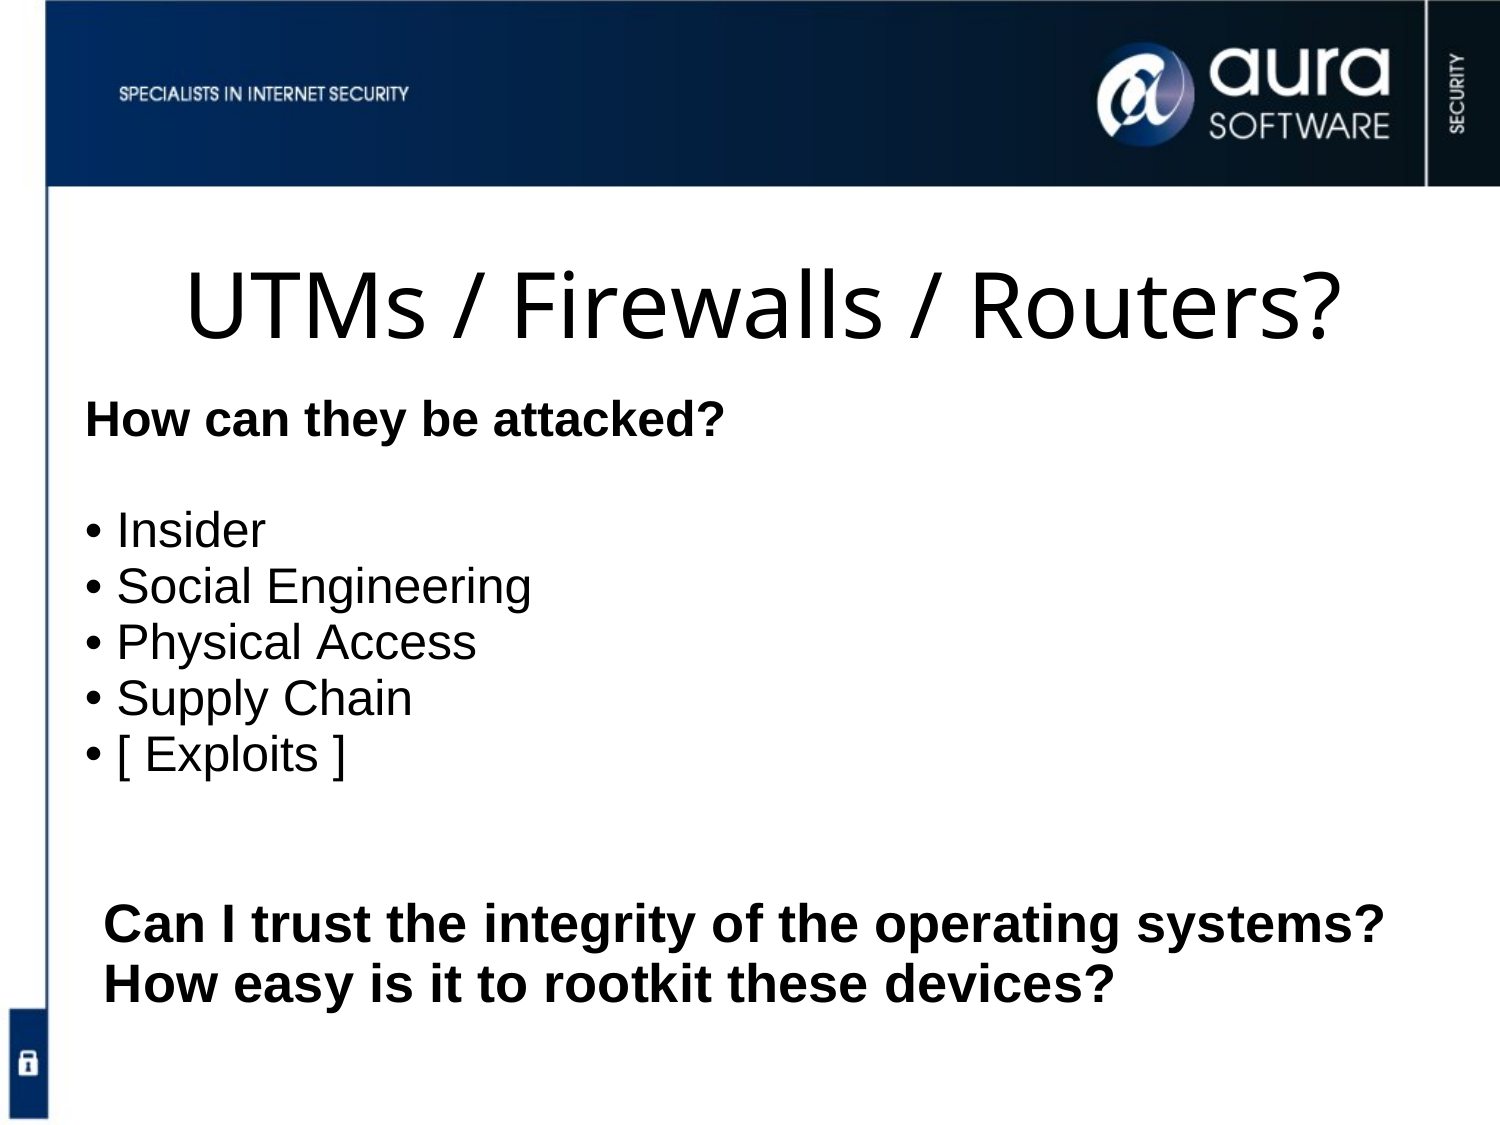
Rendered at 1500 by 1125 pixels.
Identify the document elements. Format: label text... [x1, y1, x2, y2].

title UTMs / Firewalls / Routers? [88, 192, 1439, 383]
picture [0, 0, 1500, 1125]
text_box How can they be attacked? Insider Social Engineering Physical Access Supply Chain [ Exploits ] Can I trust the integrity of the operating systems? How easy is it to rootkit these devices? [70, 383, 1482, 1063]
list [88, 489, 1490, 1093]
